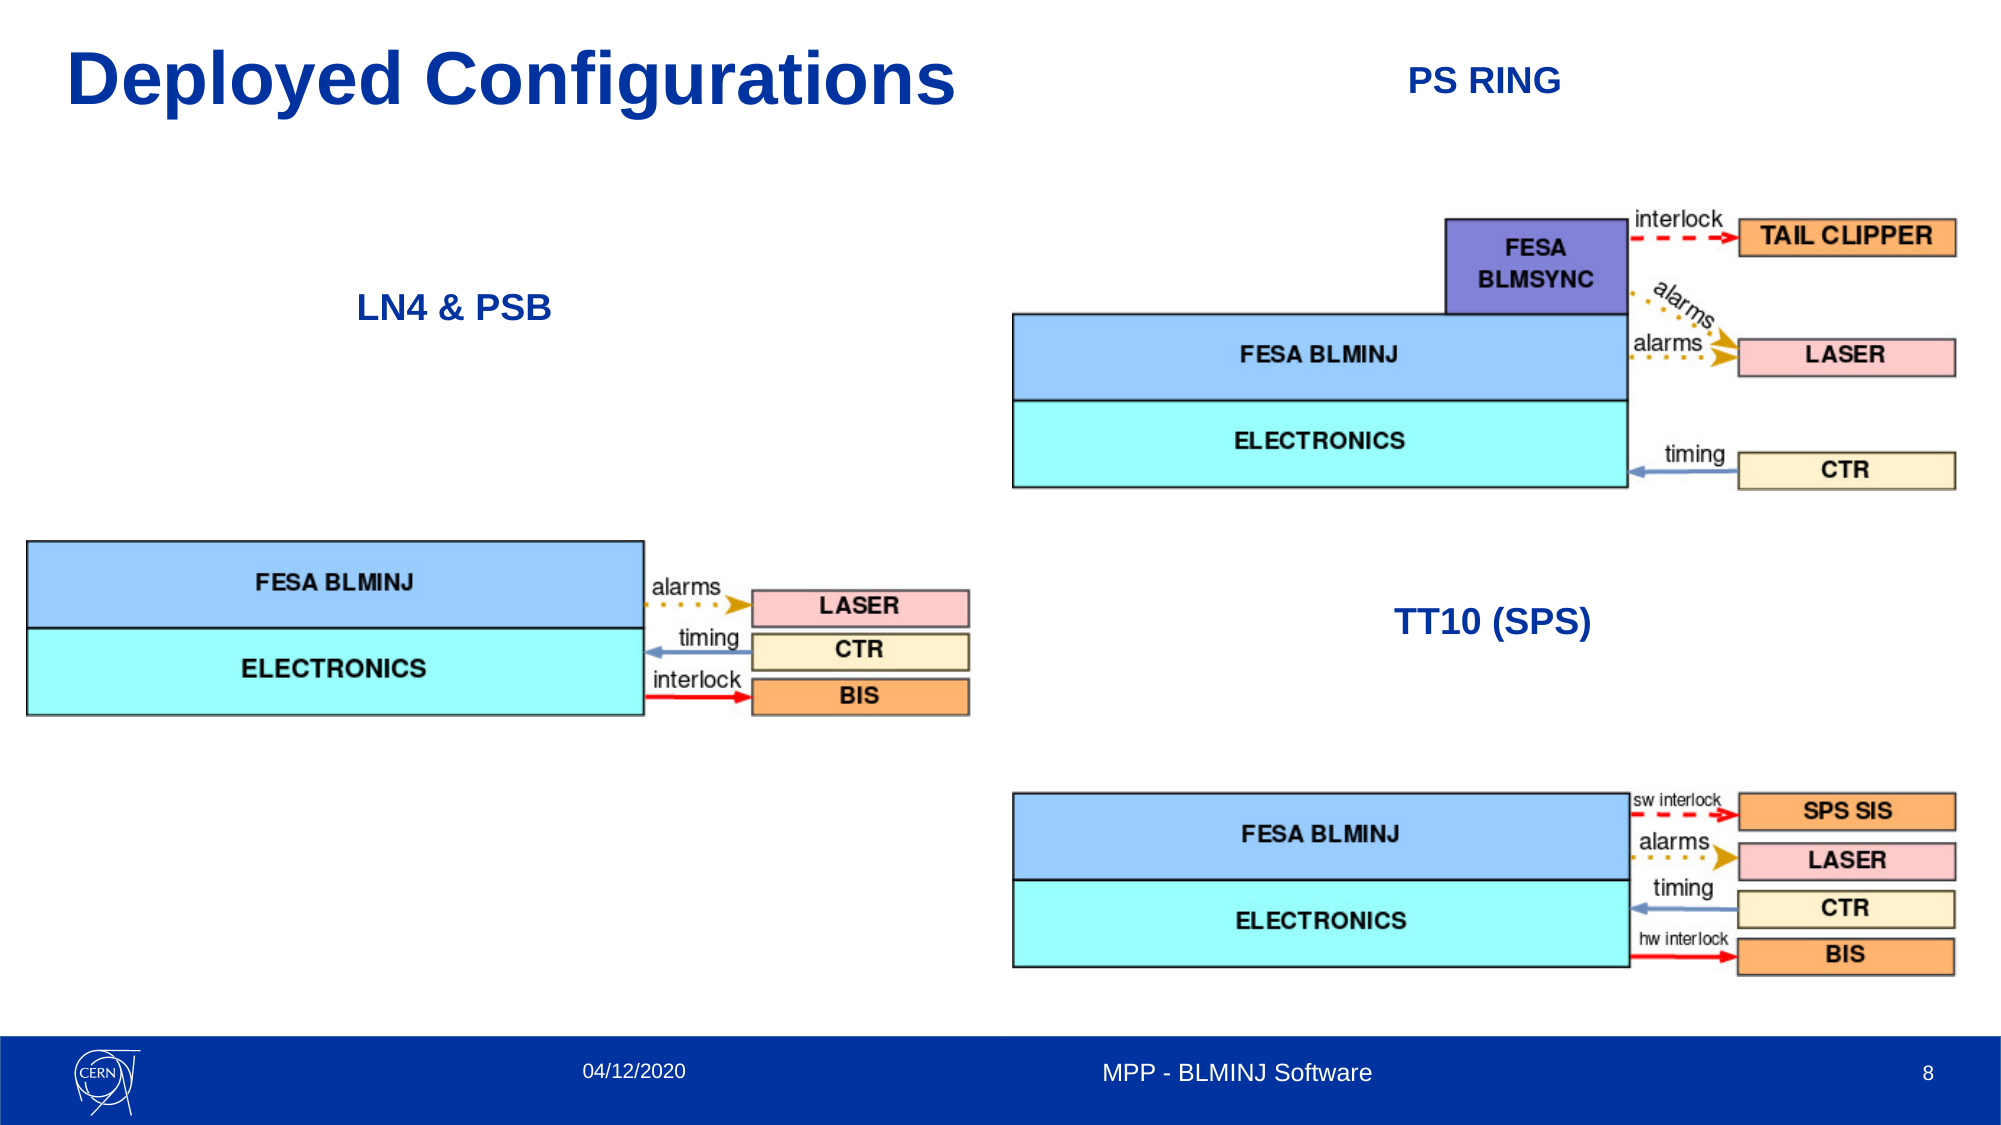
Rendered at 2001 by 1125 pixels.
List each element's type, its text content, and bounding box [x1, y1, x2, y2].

text_box PS RING [1390, 51, 1580, 112]
footer MPP - BLMINJ Software [698, 1042, 1777, 1103]
slide_number 04/12/2020 [571, 1041, 686, 1102]
picture [26, 540, 972, 717]
text_box TT10 (SPS) [1365, 592, 1621, 653]
picture [1, 1037, 2000, 1125]
picture [1012, 786, 1958, 977]
picture [1012, 207, 1958, 491]
text_box LN4 & PSB [341, 278, 617, 339]
slide_number 8 [1822, 1042, 1935, 1103]
title Deployed Configurations [66, 44, 1934, 135]
